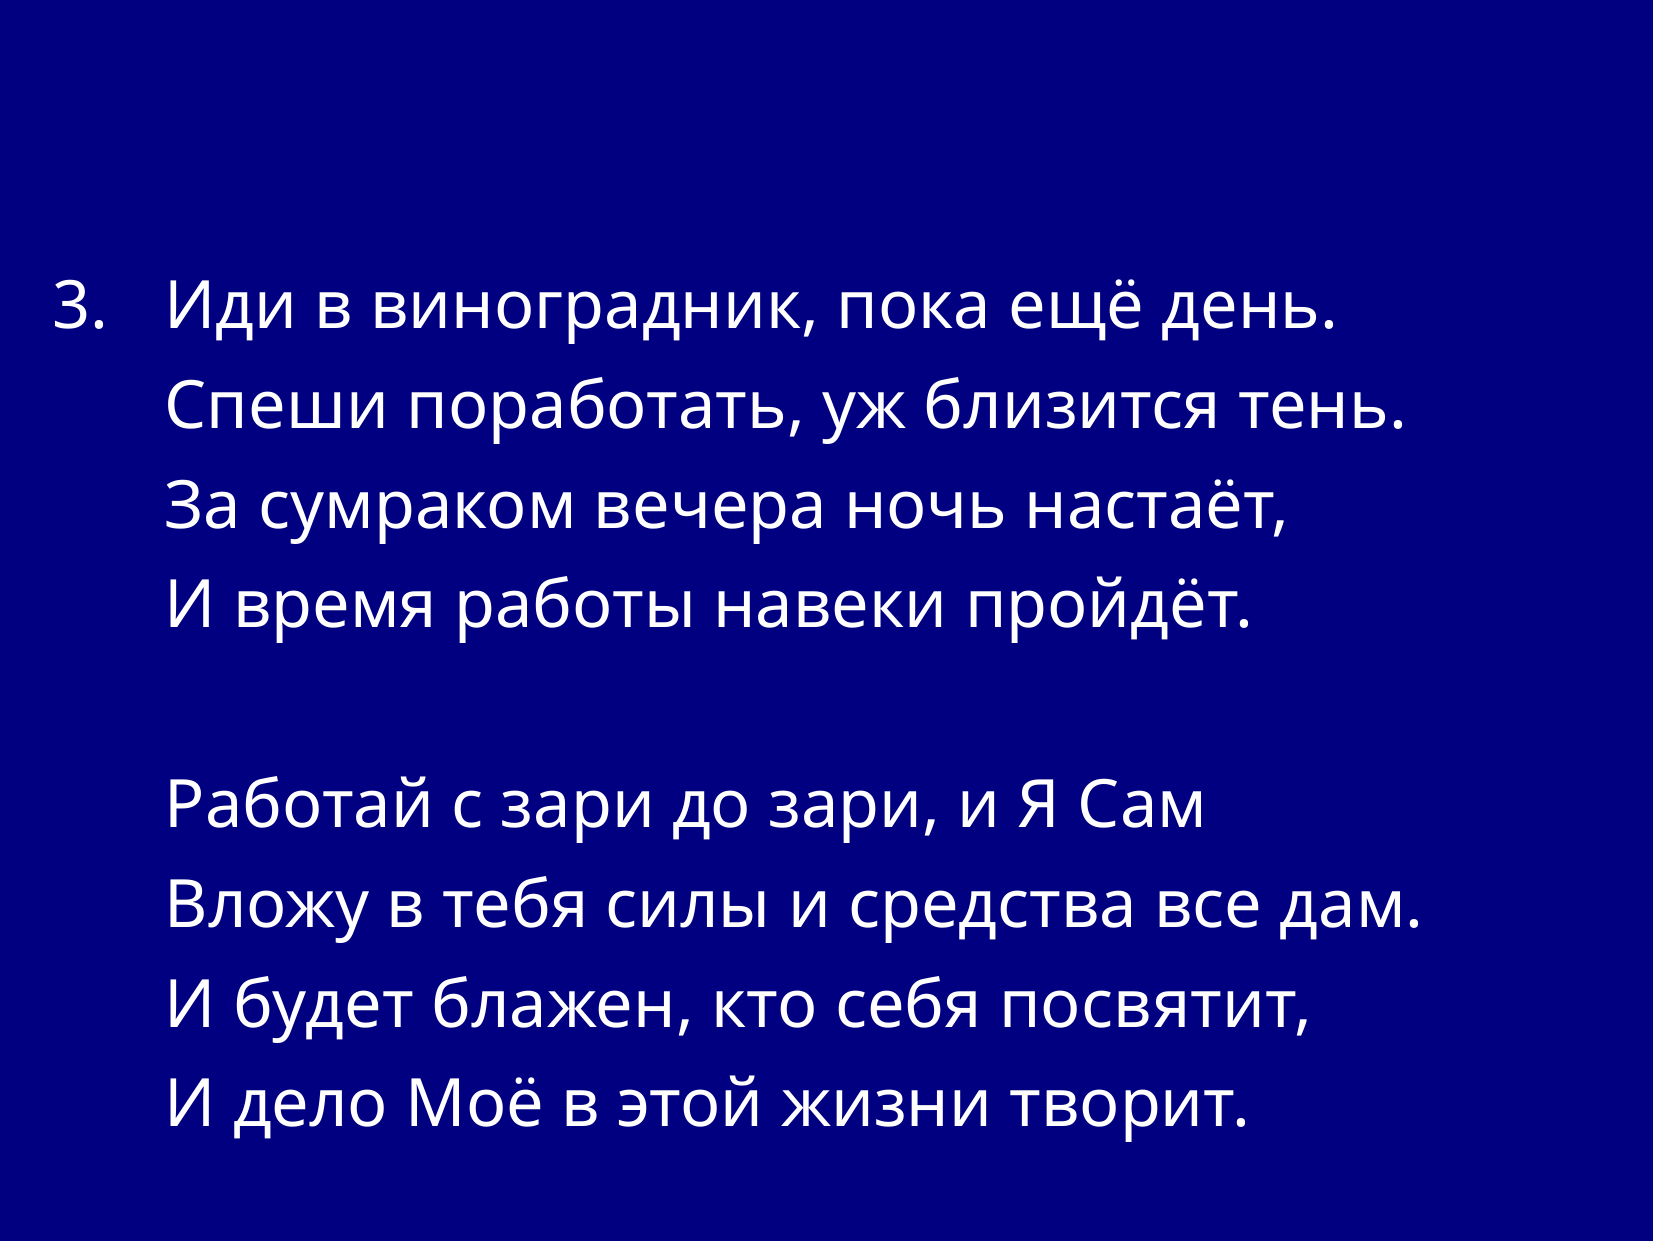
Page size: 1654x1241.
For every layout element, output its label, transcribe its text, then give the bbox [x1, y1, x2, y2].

text_box 3. Иди в виноградник, пока ещё день. Спеши поработать, уж близится тень. За сумраком вечера ночь настаёт, И время работы навеки пройдёт. Работай с зари до зари, и Я Сам Вложу в тебя силы и средства все дам. И будет блажен, кто себя посвятит, И дело Моё в этой жизни творит. [37, 150, 1576, 1163]
